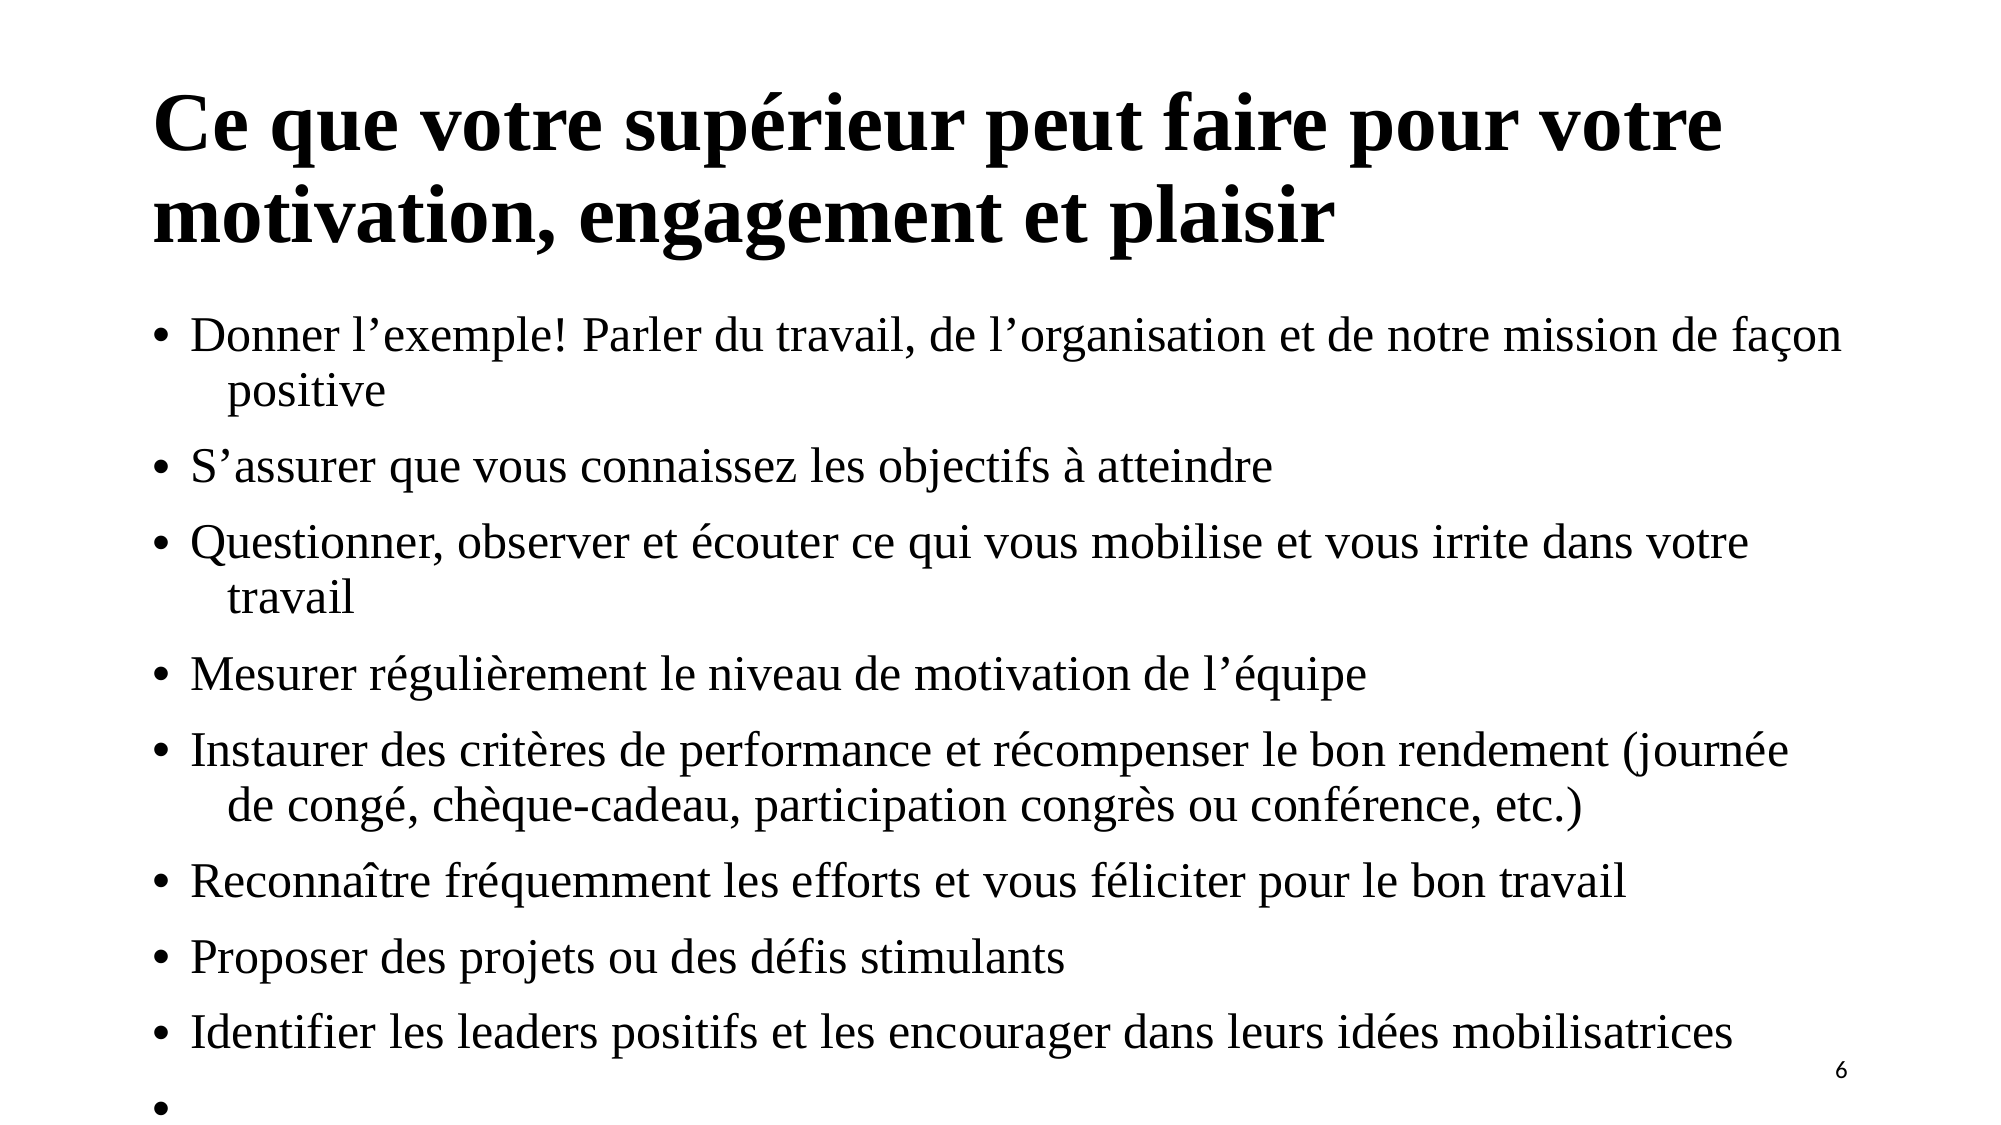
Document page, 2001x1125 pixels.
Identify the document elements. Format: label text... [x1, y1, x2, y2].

title Ce que votre supérieur peut faire pour votre motivation, engagement et plaisir [137, 59, 1863, 277]
list Donner l’exemple! Parler du travail, de l’organisation et de notre mission de façon positive S’assurer que vous connaissez les objectifs à atteindre Questionner, observer et écouter ce qui vous mobilise et vous irrite dans votre travail Mesurer régulièrement le niveau de motivation de l’équipe Instaurer des critères de performance et récompenser le bon rendement (journée de congé, chèque-cadeau, participation congrès ou conférence, etc.) Reconnaître fréquemment les efforts et vous féliciter pour le bon travail Proposer des projets ou des défis stimulants Identifier les leaders positifs et les encourager dans leurs idées mobilisatrices [137, 299, 1863, 1069]
